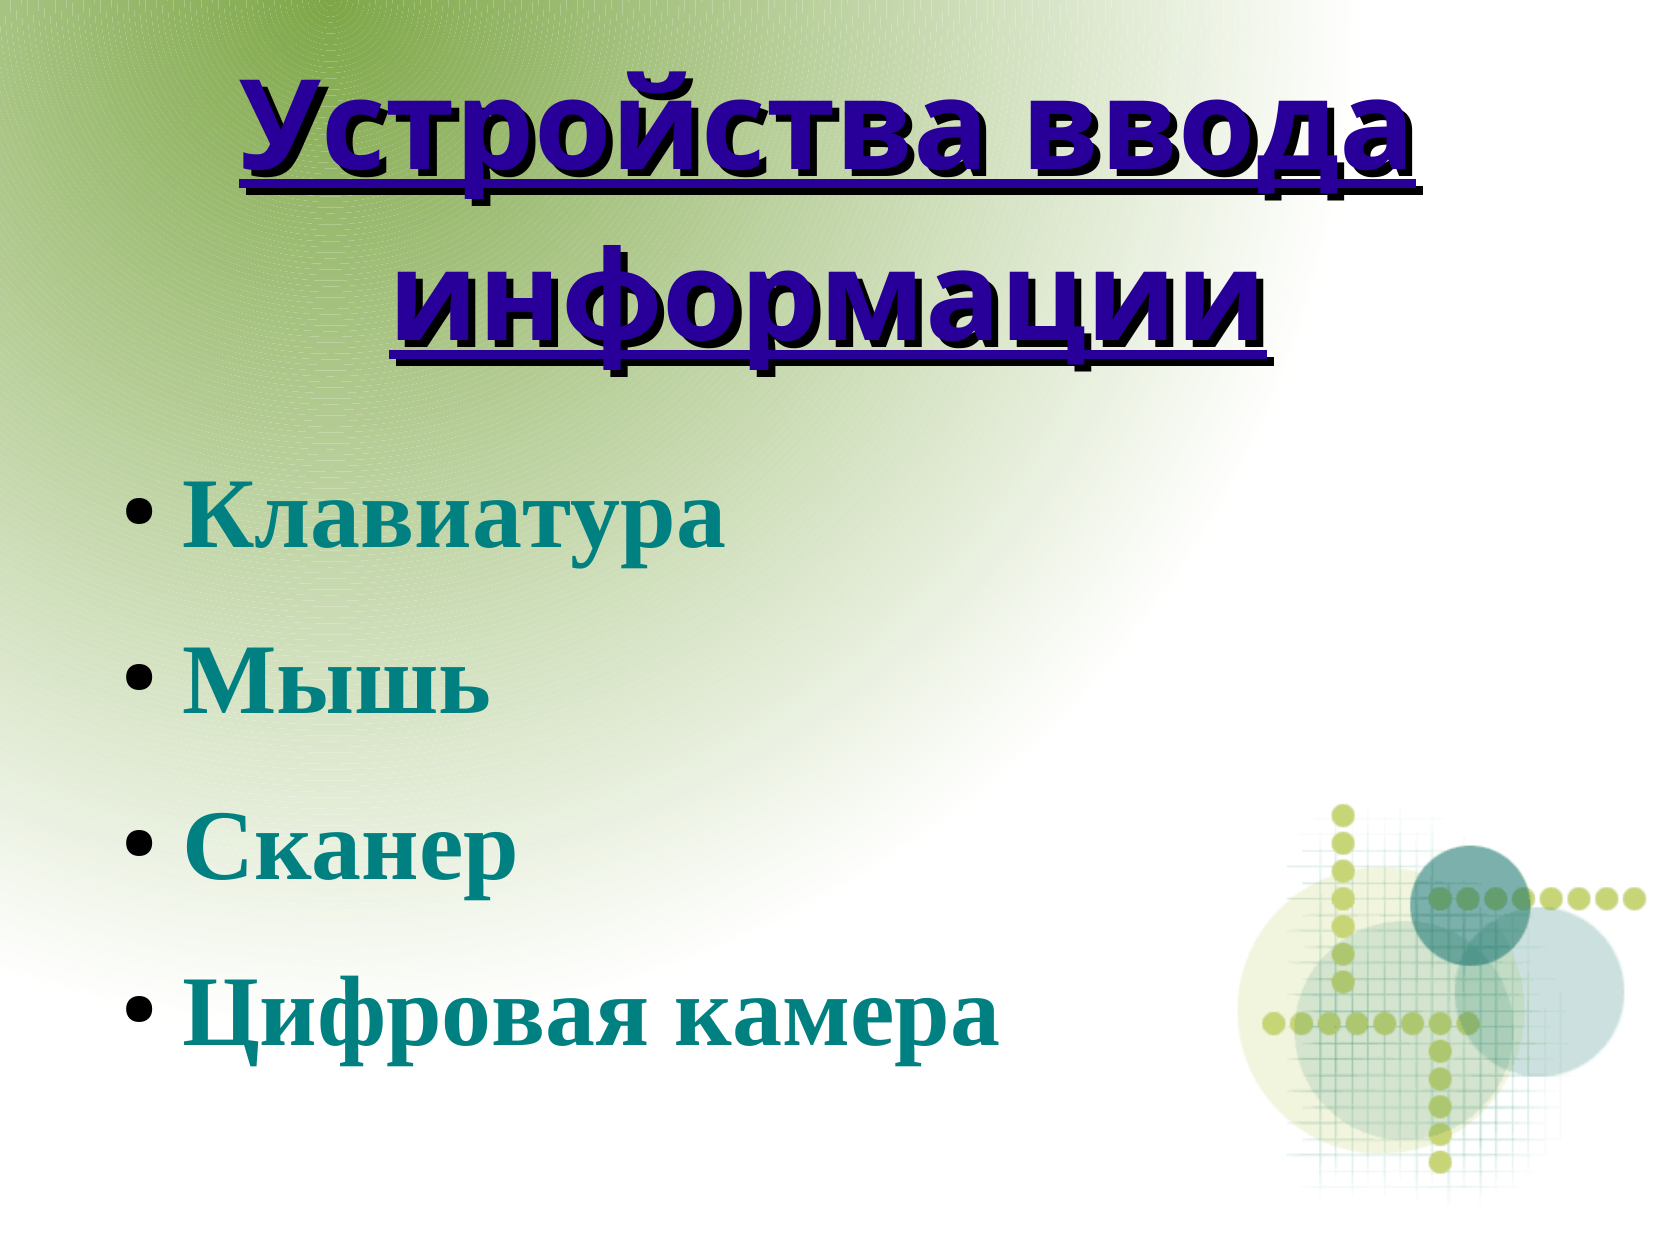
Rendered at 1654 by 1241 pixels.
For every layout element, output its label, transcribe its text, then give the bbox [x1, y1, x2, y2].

subtitle Клавиатура Мышь Сканер Цифровая камера [121, 344, 1534, 1127]
title Устройства ввода информации [121, 55, 1534, 344]
picture [1224, 792, 1654, 1211]
